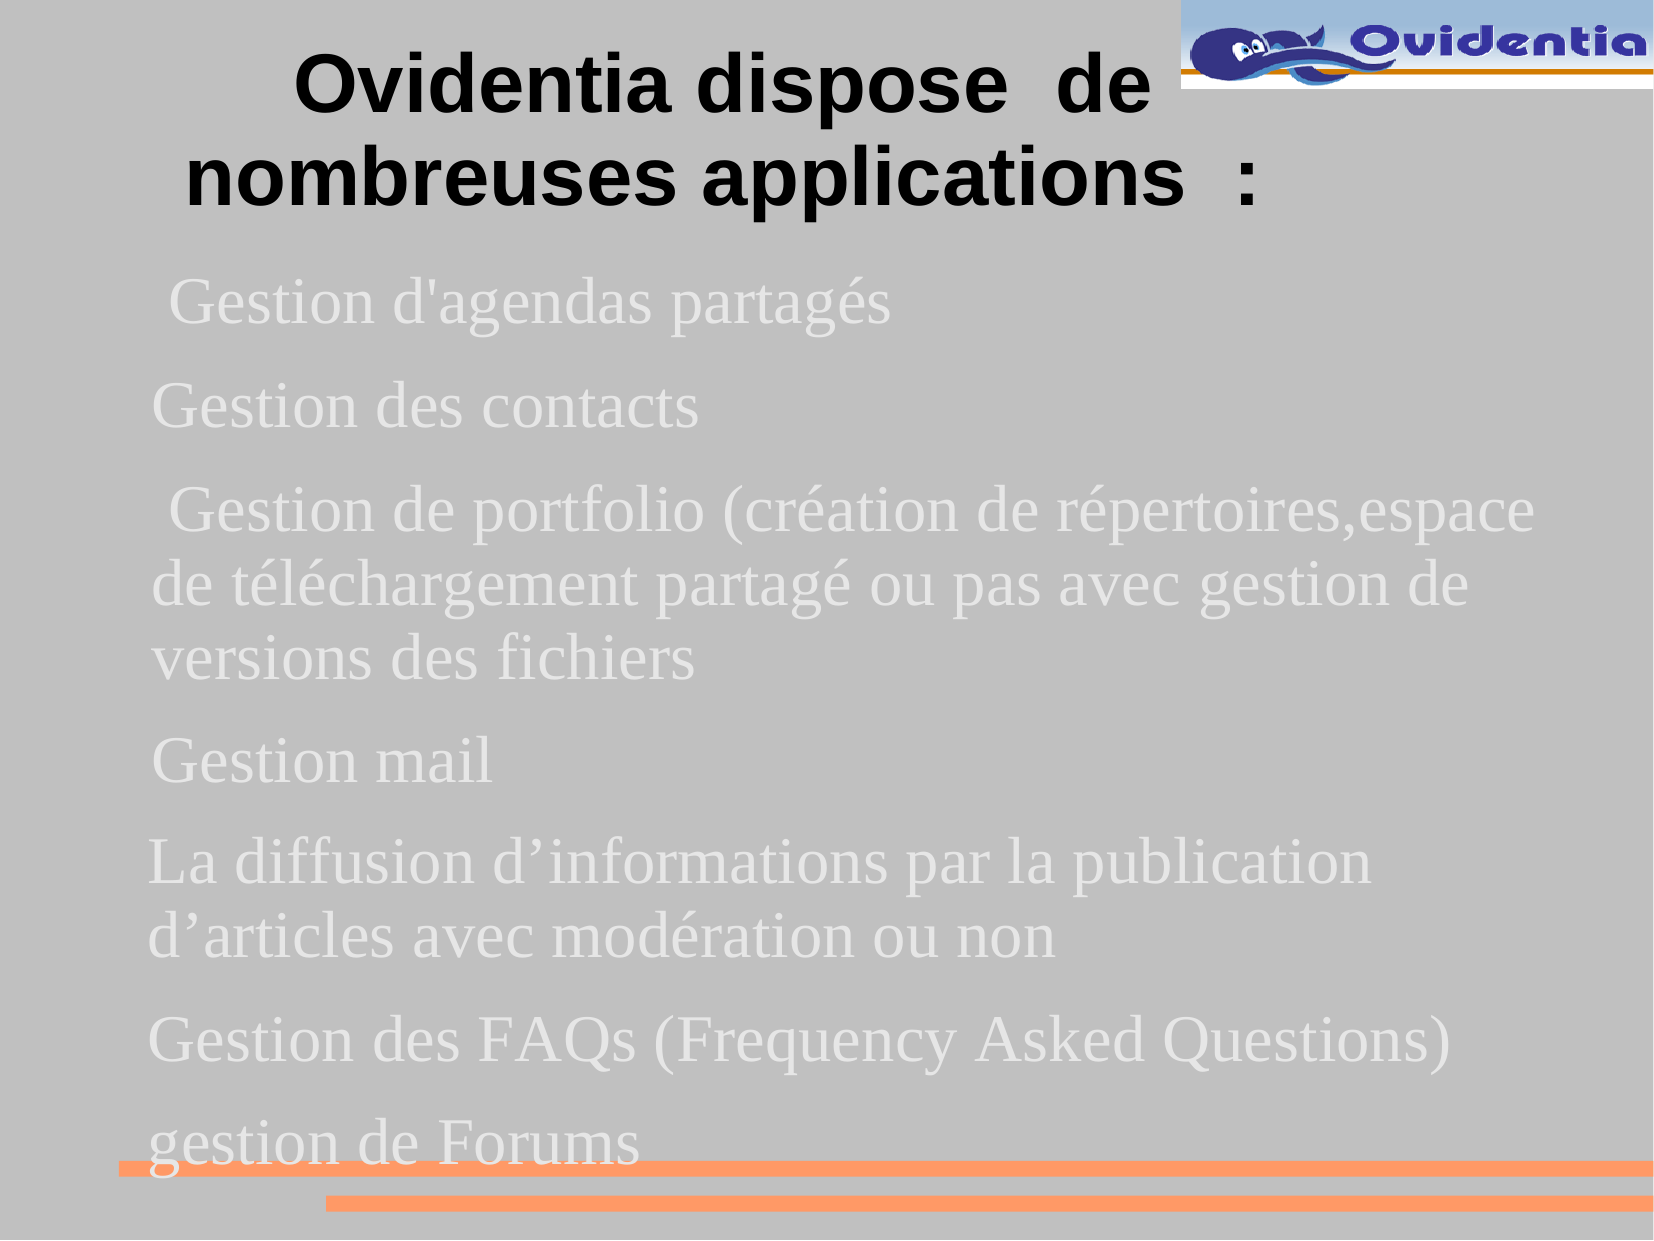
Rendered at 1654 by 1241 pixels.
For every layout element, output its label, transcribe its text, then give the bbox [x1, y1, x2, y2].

list Gestion d'agendas partagés Gestion des contacts Gestion de portfolio (création de répertoires,espace de téléchargement partagé ou pas avec gestion de versions des fichiers Gestion mail [151, 264, 1565, 798]
picture [1181, 0, 1654, 89]
list La diffusion d’informations par la publication d’articles avec modération ou non Gestion des FAQs (Frequency Asked Questions) gestion de Forums [147, 823, 1565, 1211]
text_box Ovidentia dispose de nombreuses applications : [29, 29, 1418, 231]
